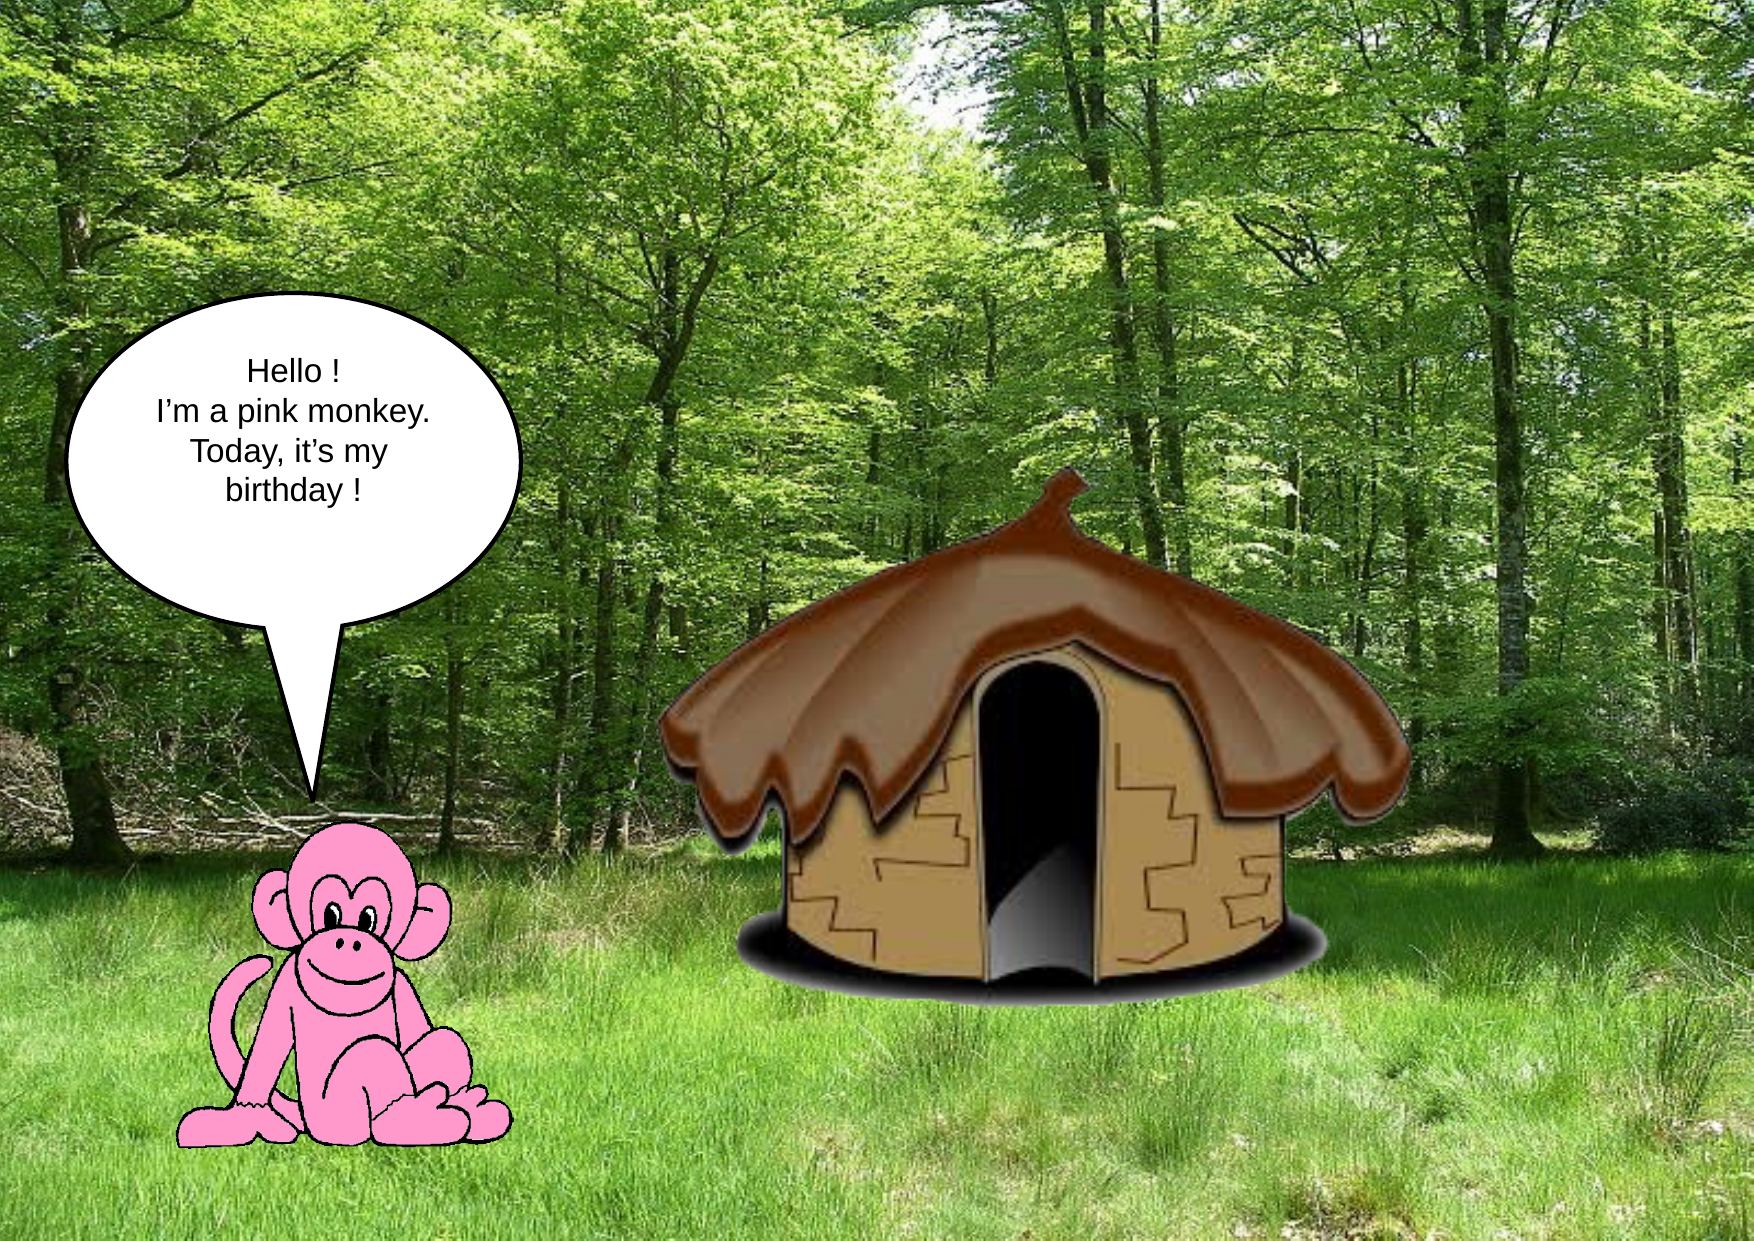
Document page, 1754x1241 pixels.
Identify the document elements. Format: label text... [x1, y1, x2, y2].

picture [0, 0, 1754, 1241]
text_box Hello ! I’m a pink monkey. Today, it’s my birthday ! [66, 292, 521, 802]
